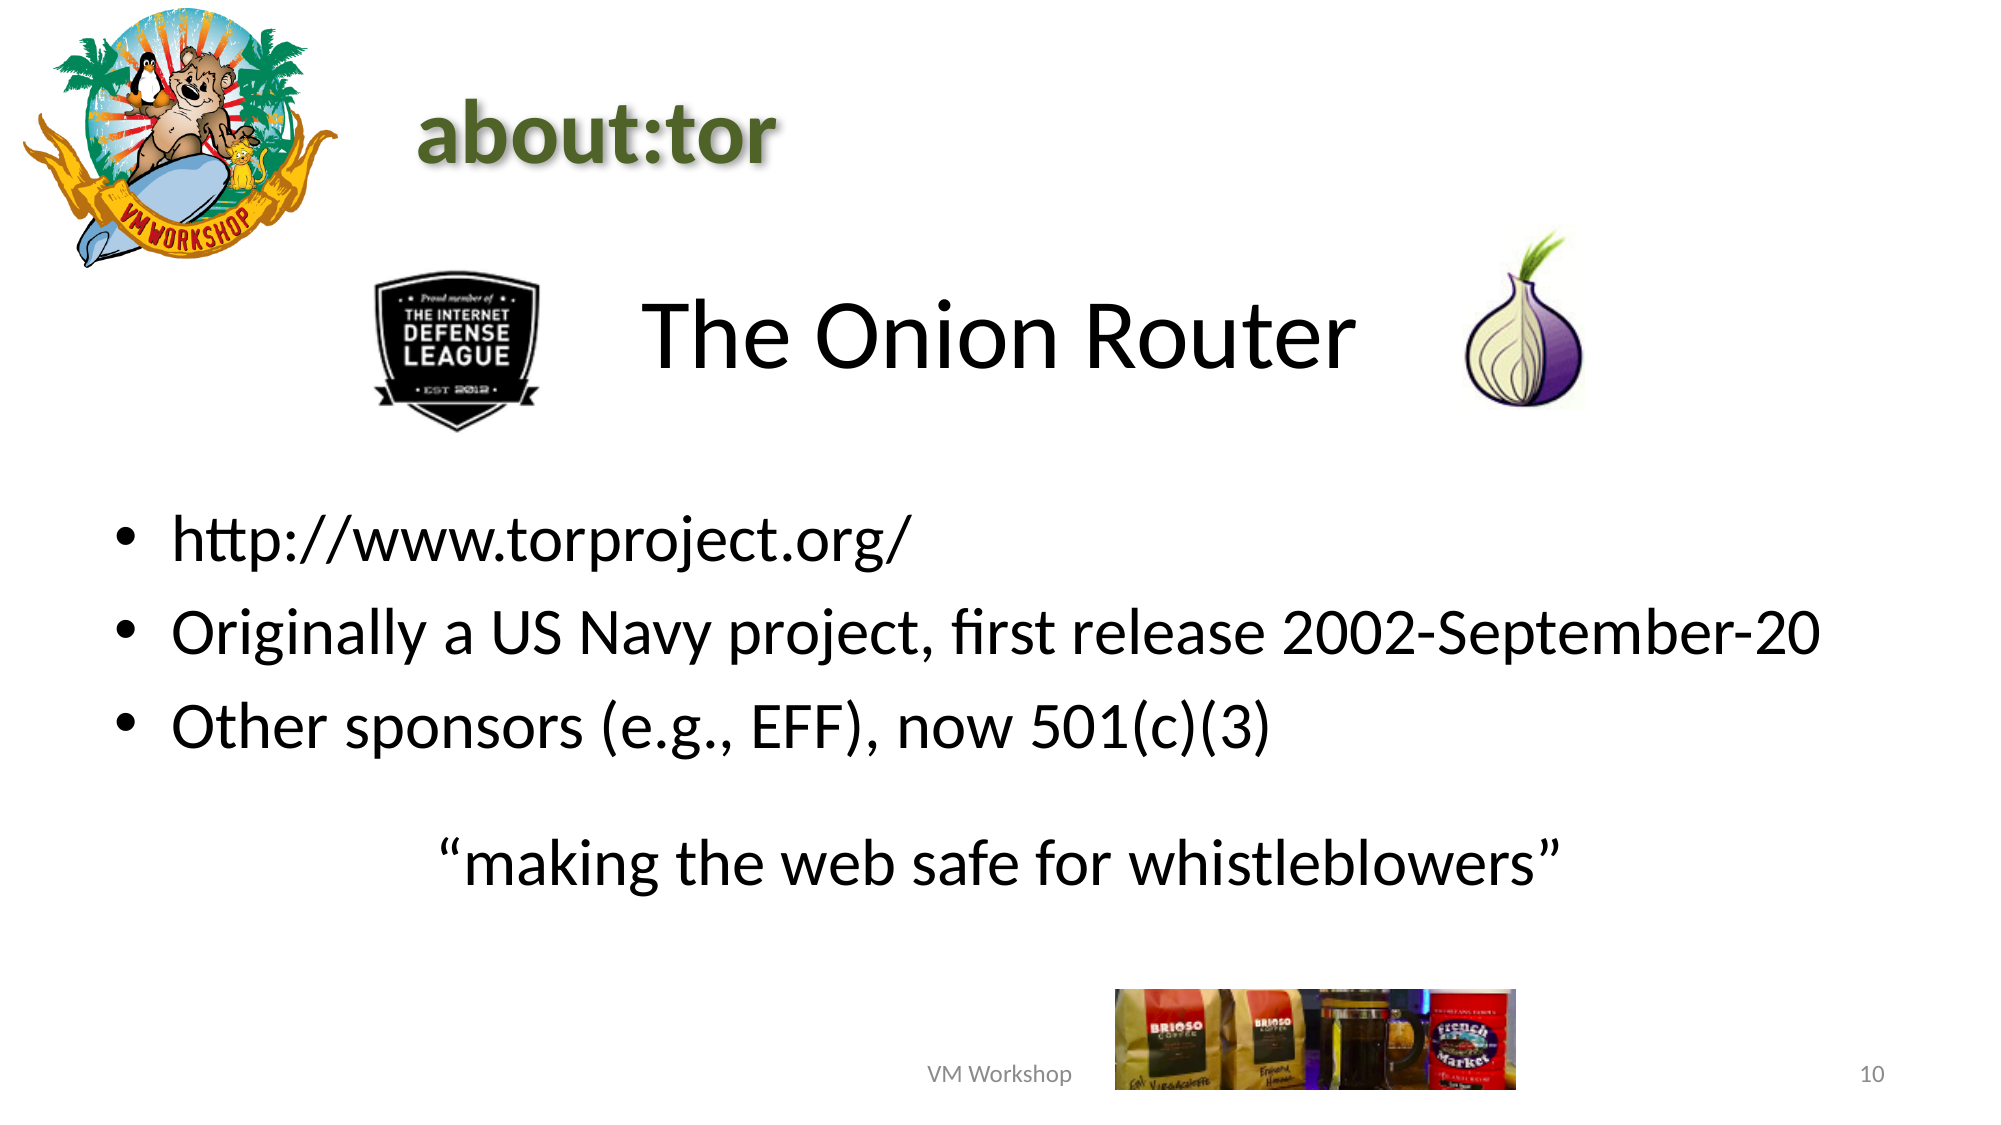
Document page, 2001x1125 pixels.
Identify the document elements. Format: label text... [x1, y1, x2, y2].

picture [346, 246, 571, 451]
picture [1115, 1004, 1516, 1090]
title about:tor [400, 62, 1930, 192]
list The Onion Router http://www.torproject.org/ Originally a US Navy project, first release 2002-September-20 Other sponsors (e.g., EFF), now 501(c)(3) “making the web safe for whistleblowers” [100, 260, 1900, 1004]
picture [23, 8, 338, 269]
picture [1462, 224, 1585, 410]
